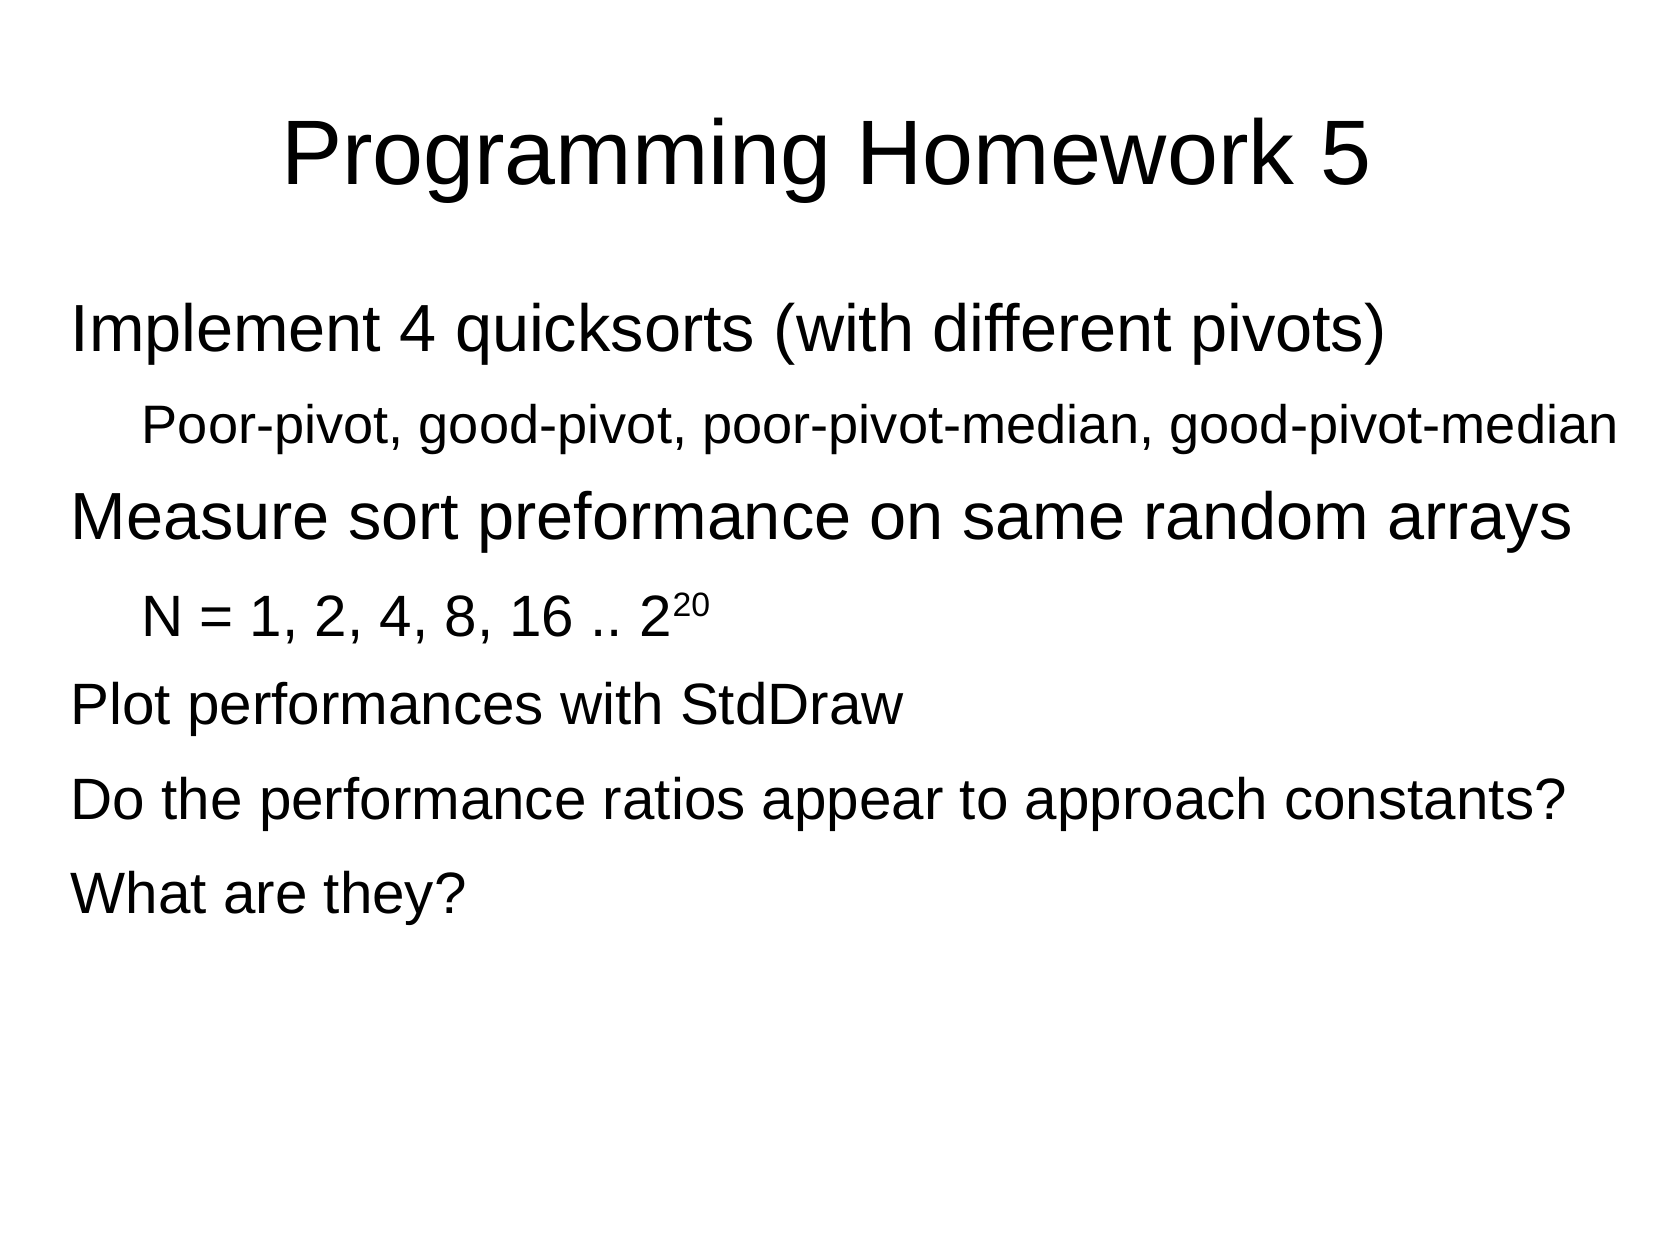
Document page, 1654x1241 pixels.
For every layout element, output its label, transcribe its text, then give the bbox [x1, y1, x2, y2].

list Implement 4 quicksorts (with different pivots) Poor-pivot, good-pivot, poor-pivot-median, good-pivot-median Measure sort preformance on same random arrays N = 1, 2, 4, 8, 16 .. 220 Plot performances with StdDraw Do the performance ratios appear to approach constants? What are they? [0, 290, 1654, 1110]
title Programming Homework 5 [82, 49, 1571, 257]
